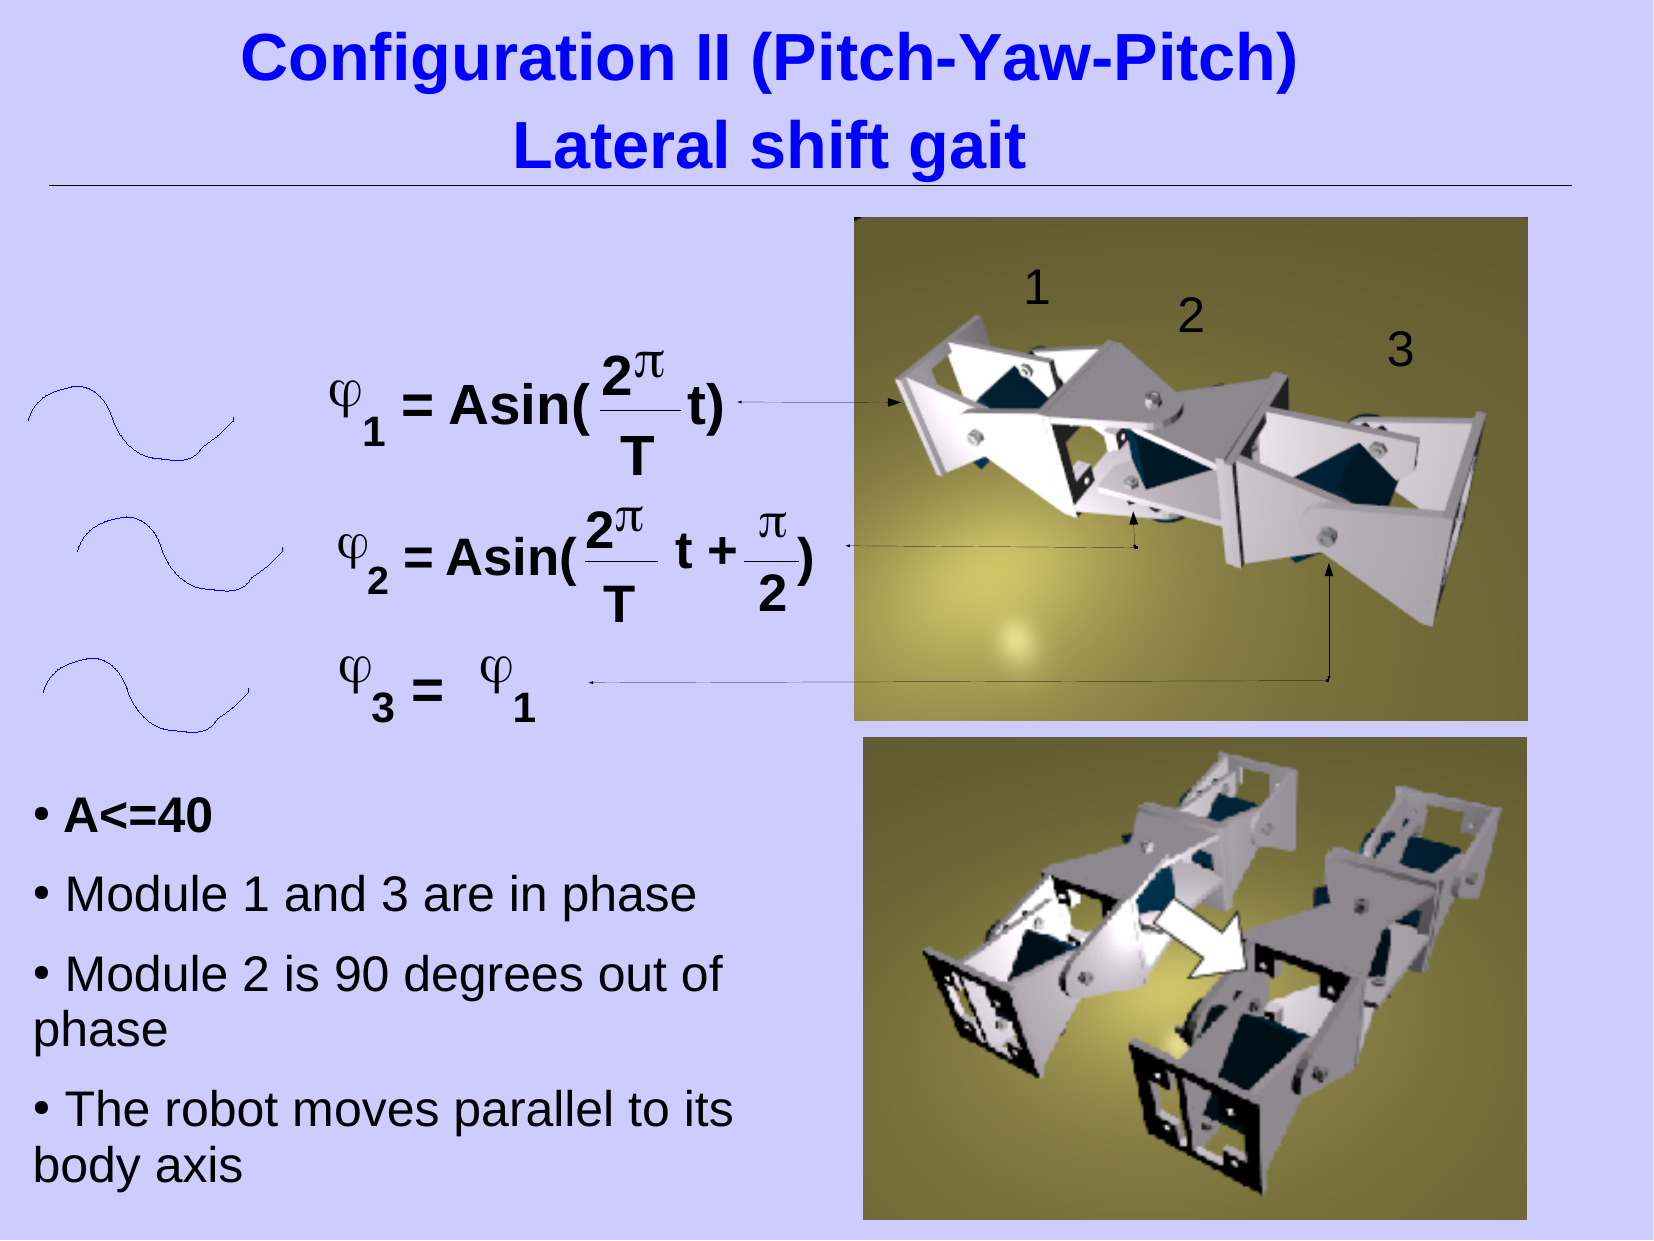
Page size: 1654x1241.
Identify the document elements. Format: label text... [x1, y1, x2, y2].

text_box A<=40 Module 1 and 3 are in phase Module 2 is 90 degrees out of phase The robot moves parallel to its body axis [32, 786, 835, 1193]
text_box 1 [1023, 259, 1051, 322]
text_box = [401, 373, 436, 447]
text_box j [338, 643, 373, 718]
text_box 2 [367, 559, 390, 611]
text_box 2 [600, 344, 633, 418]
picture [854, 217, 1528, 721]
text_box p [634, 338, 666, 413]
text_box 2 [758, 563, 788, 632]
text_box p [758, 501, 788, 561]
text_box 2 [585, 500, 615, 569]
text_box t) [687, 373, 726, 447]
text_box 1 [512, 684, 537, 740]
text_box p [615, 494, 645, 564]
text_box j [479, 643, 514, 718]
text_box t + [675, 520, 739, 589]
text_box j [328, 367, 364, 442]
text_box 3 [371, 684, 396, 740]
text_box 1 [362, 408, 386, 464]
text_box T [620, 424, 656, 498]
text_box T [603, 574, 636, 643]
title Configuration II (Pitch-Yaw-Pitch) Lateral shift gait [132, 0, 1408, 191]
text_box ) [797, 527, 815, 596]
text_box = [411, 658, 445, 732]
picture [863, 737, 1527, 1221]
text_box j [336, 521, 369, 591]
text_box Asin( [448, 373, 591, 447]
text_box 3 [1386, 321, 1415, 384]
text_box = [403, 527, 435, 596]
text_box Asin( [445, 527, 578, 596]
text_box 2 [1177, 286, 1206, 350]
